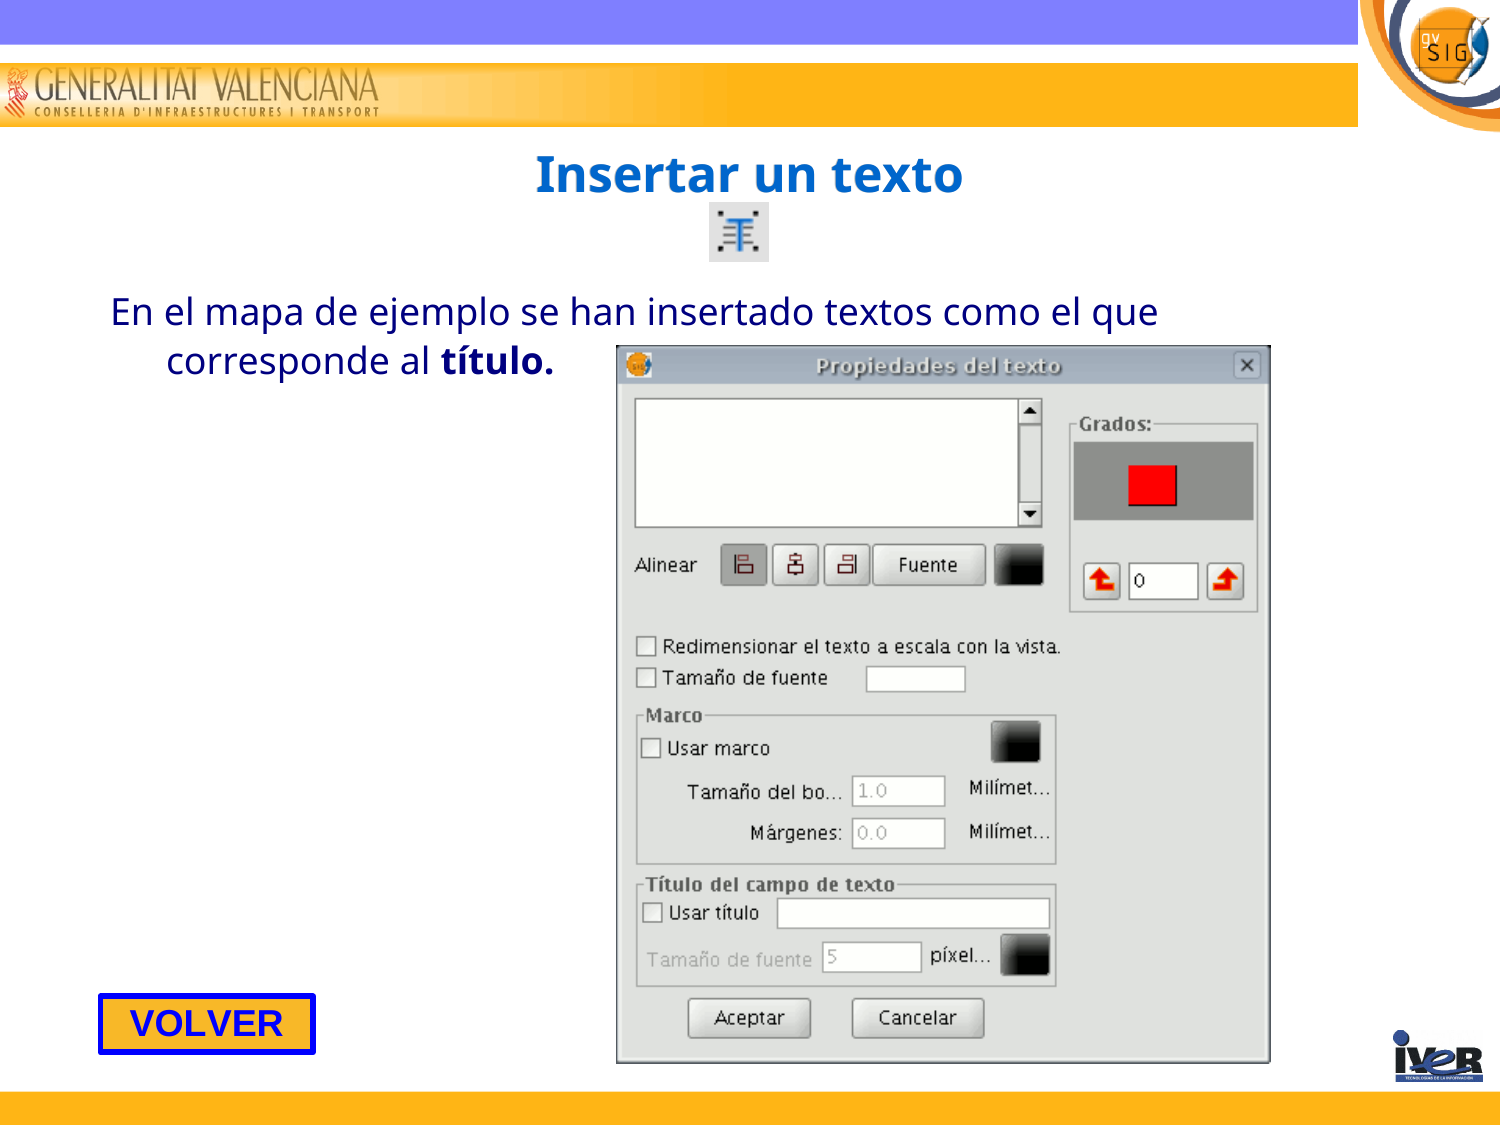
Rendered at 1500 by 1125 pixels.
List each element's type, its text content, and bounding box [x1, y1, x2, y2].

picture [1358, 0, 1500, 133]
title Insertar un texto [110, 86, 1391, 260]
picture [709, 202, 769, 262]
list En el mapa de ejemplo se han insertado textos como el que corresponde al título. [110, 286, 1391, 490]
text_box VOLVER [100, 996, 313, 1053]
picture [1393, 1030, 1483, 1082]
picture [616, 345, 1271, 1064]
